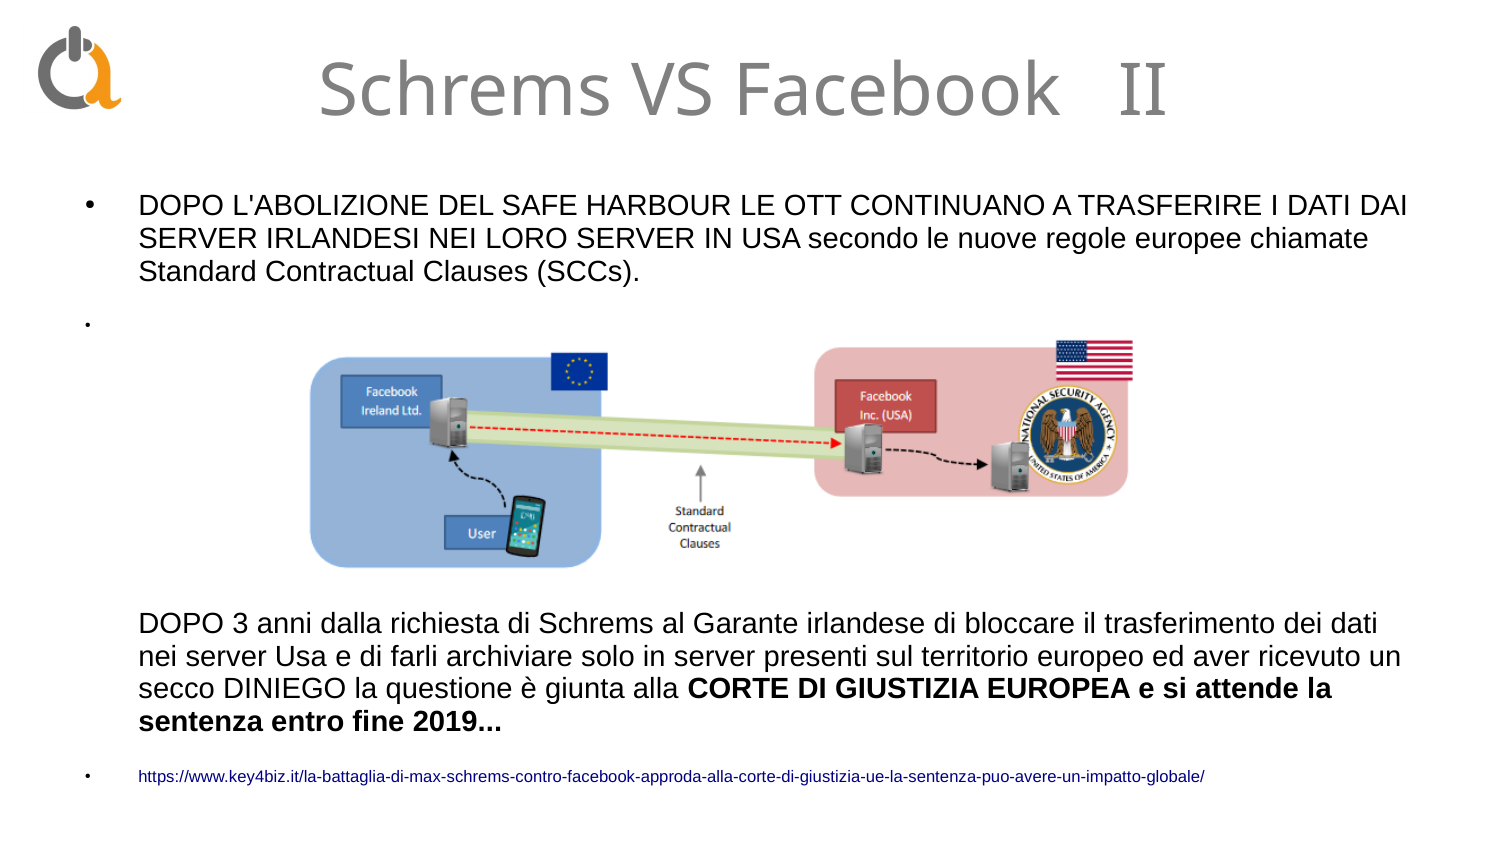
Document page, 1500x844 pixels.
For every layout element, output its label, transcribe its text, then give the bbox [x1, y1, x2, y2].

text_box Schrems VS Facebook II [318, 45, 1288, 130]
list DOPO L'ABOLIZIONE DEL SAFE HARBOUR LE OTT CONTINUANO A TRASFERIRE I DATI DAI SERVER IRLANDESI NEI LORO SERVER IN USA secondo le nuove regole europee chiamate Standard Contractual Clauses (SCCs). DOPO 3 anni dalla richiesta di Schrems al Garante irlandese di bloccare il trasferimento dei dati nei server Usa e di farli archiviare solo in server presenti sul territorio europeo ed aver ricevuto un secco DINIEGO la questione è giunta alla CORTE DI GIUSTIZIA EUROPEA e si attende la sentenza entro fine 2019... https://www.key4biz.it/la-battaglia-di-max-schrems-contro-facebook-approda-alla-corte-di-giustizia-ue-la-sentenza-puo-avere-un-impatto-globale/ [67, 126, 1418, 788]
picture [23, 23, 128, 115]
